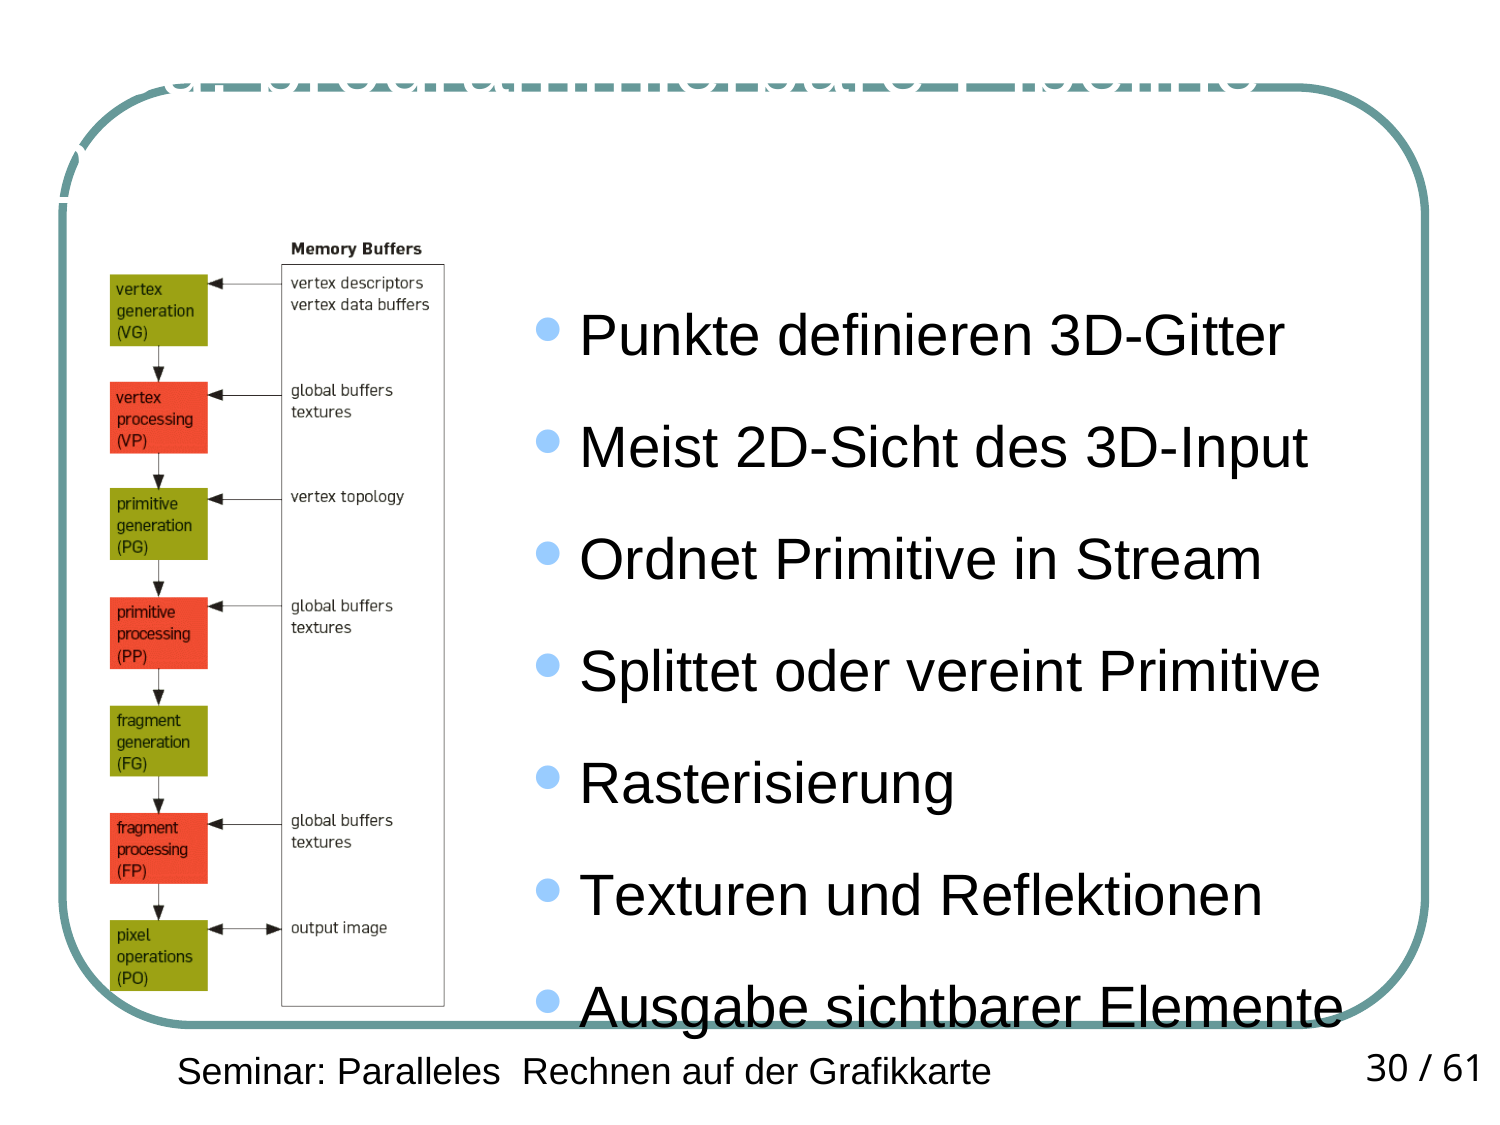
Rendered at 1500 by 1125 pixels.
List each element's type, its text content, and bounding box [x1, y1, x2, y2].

list Punkte definieren 3D-Gitter Meist 2D-Sicht des 3D-Input Ordnet Primitive in Stream Splittet oder vereint Primitive Rasterisierung Texturen und Reflektionen Ausgabe sichtbarer Elemente [442, 262, 1401, 1091]
title Neu: programmierbare Pipeline mit Streamprozessoren [31, 0, 1347, 233]
picture [88, 233, 456, 1016]
